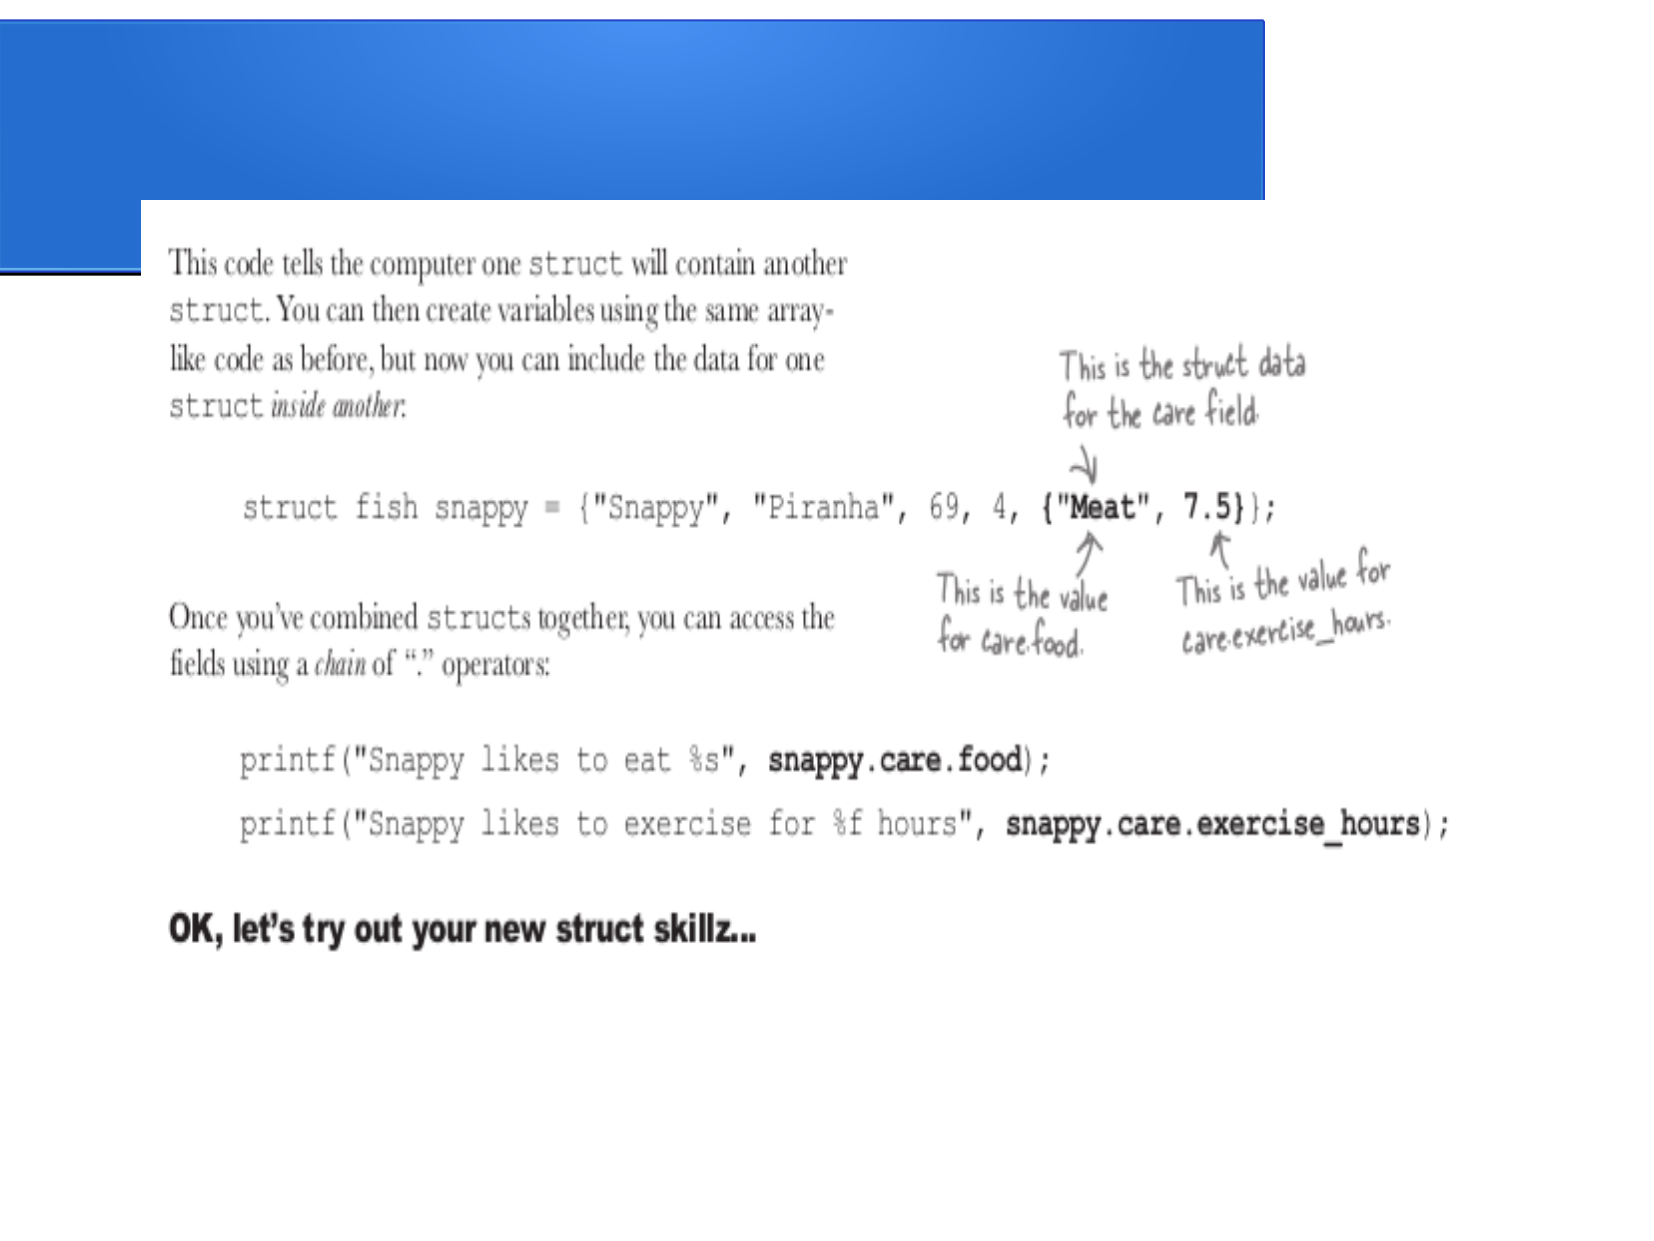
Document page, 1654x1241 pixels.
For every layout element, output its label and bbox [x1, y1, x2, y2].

picture [141, 200, 1465, 969]
